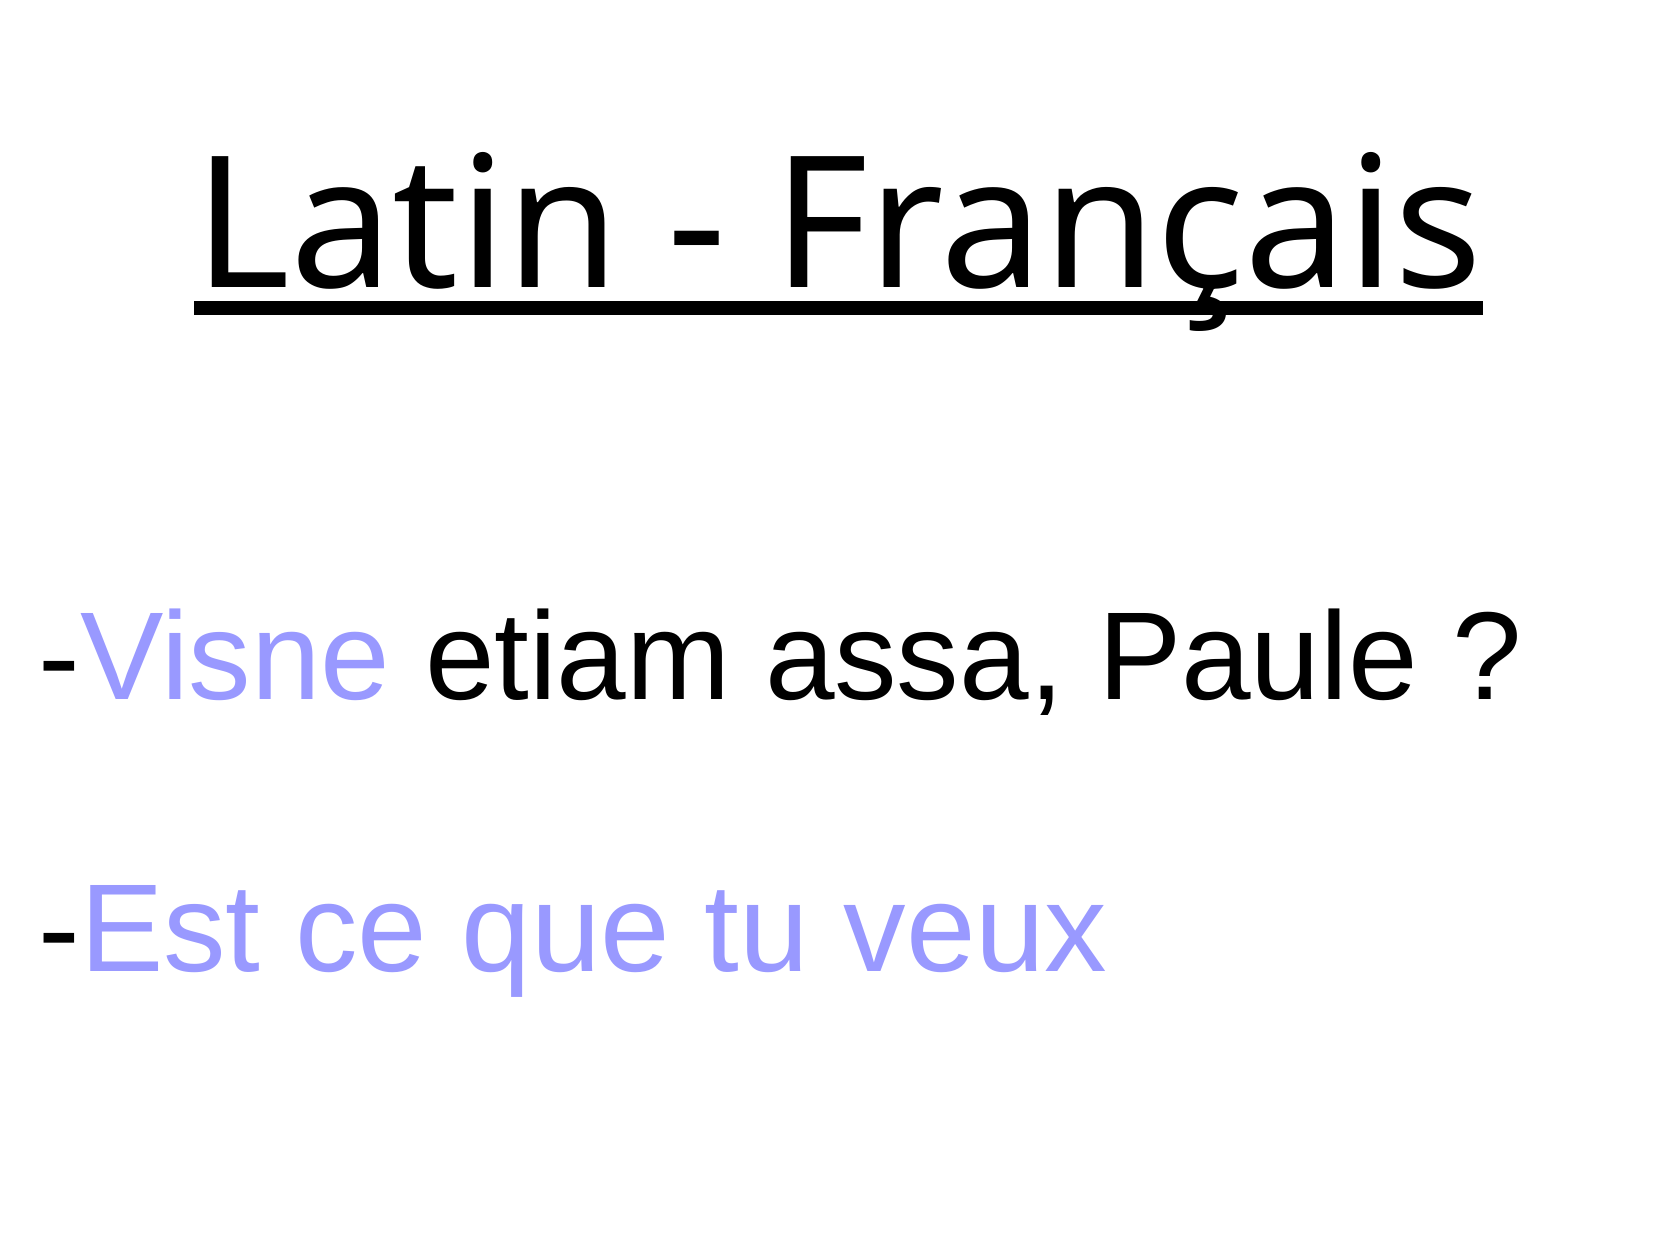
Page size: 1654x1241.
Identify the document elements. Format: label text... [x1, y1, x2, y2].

text_box -Est ce que tu veux [23, 850, 1465, 1006]
title Latin - Français [94, 111, 1583, 321]
text_box -Visne etiam assa, Paule ? [23, 578, 1539, 734]
